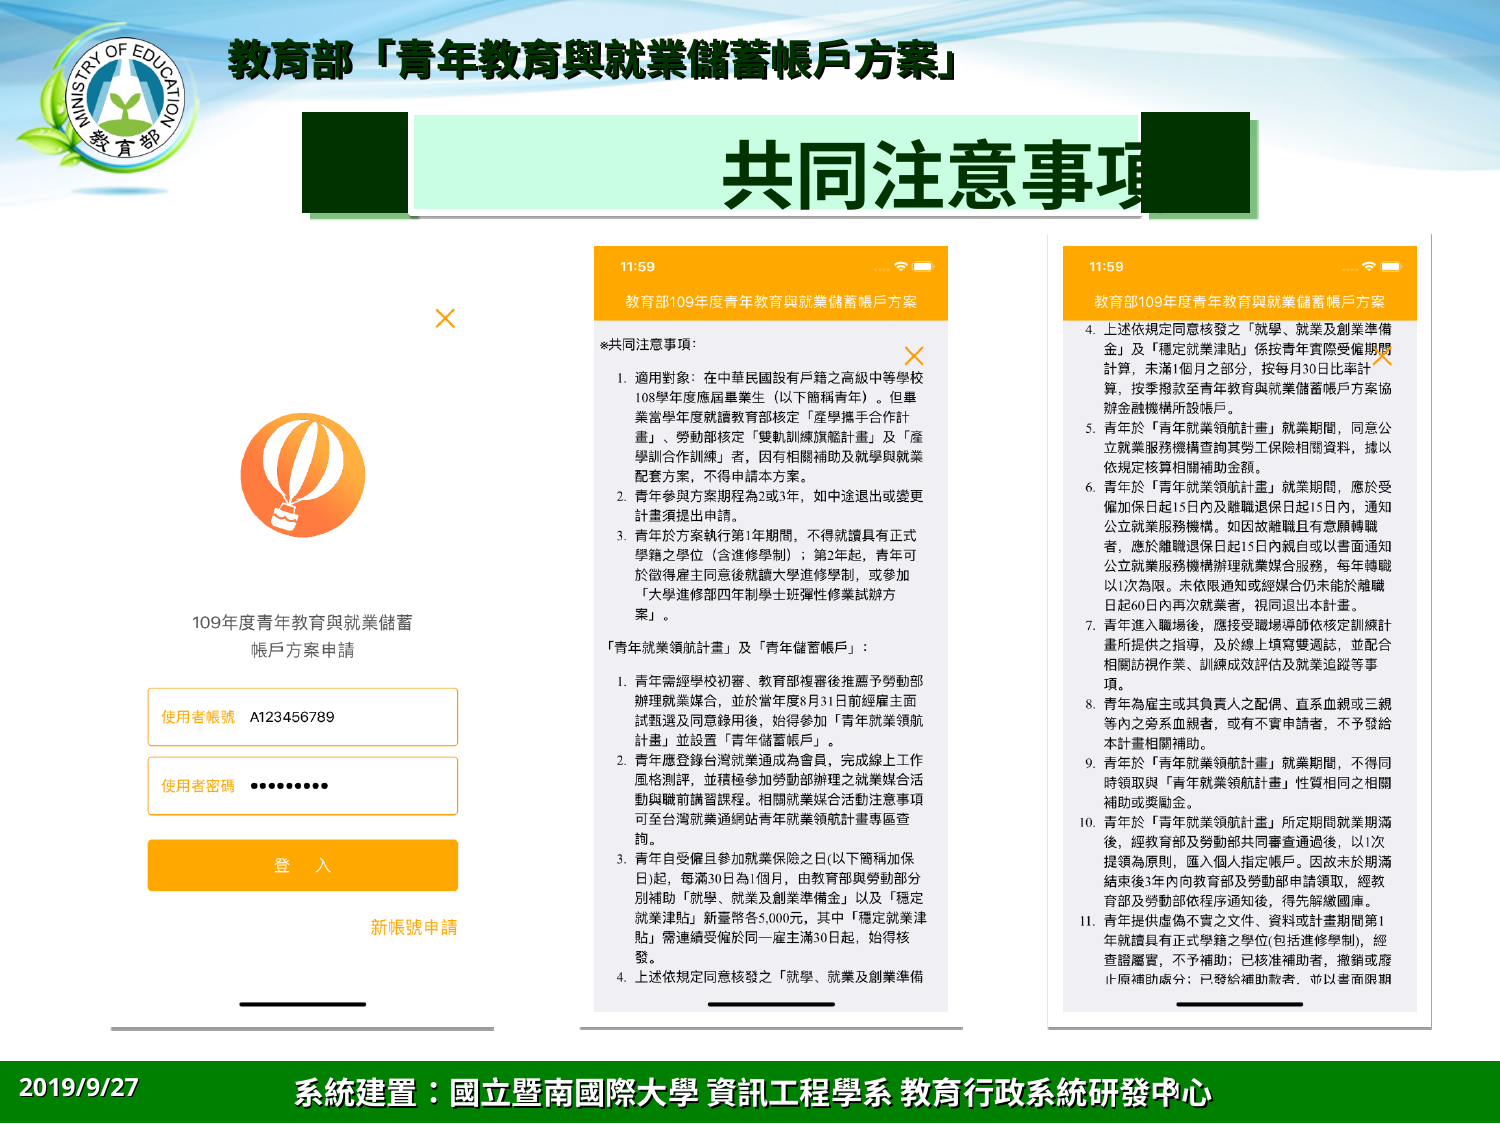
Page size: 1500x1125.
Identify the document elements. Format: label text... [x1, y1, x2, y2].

text_box 2019/9/27 [3, 1063, 354, 1117]
picture [1062, 245, 1417, 1013]
text_box 8 [1147, 1063, 1498, 1117]
picture [593, 245, 949, 1013]
picture [125, 245, 480, 1013]
text_box [1141, 112, 1250, 213]
text_box 共同注意事項 [411, 112, 1141, 213]
text_box [302, 112, 411, 213]
